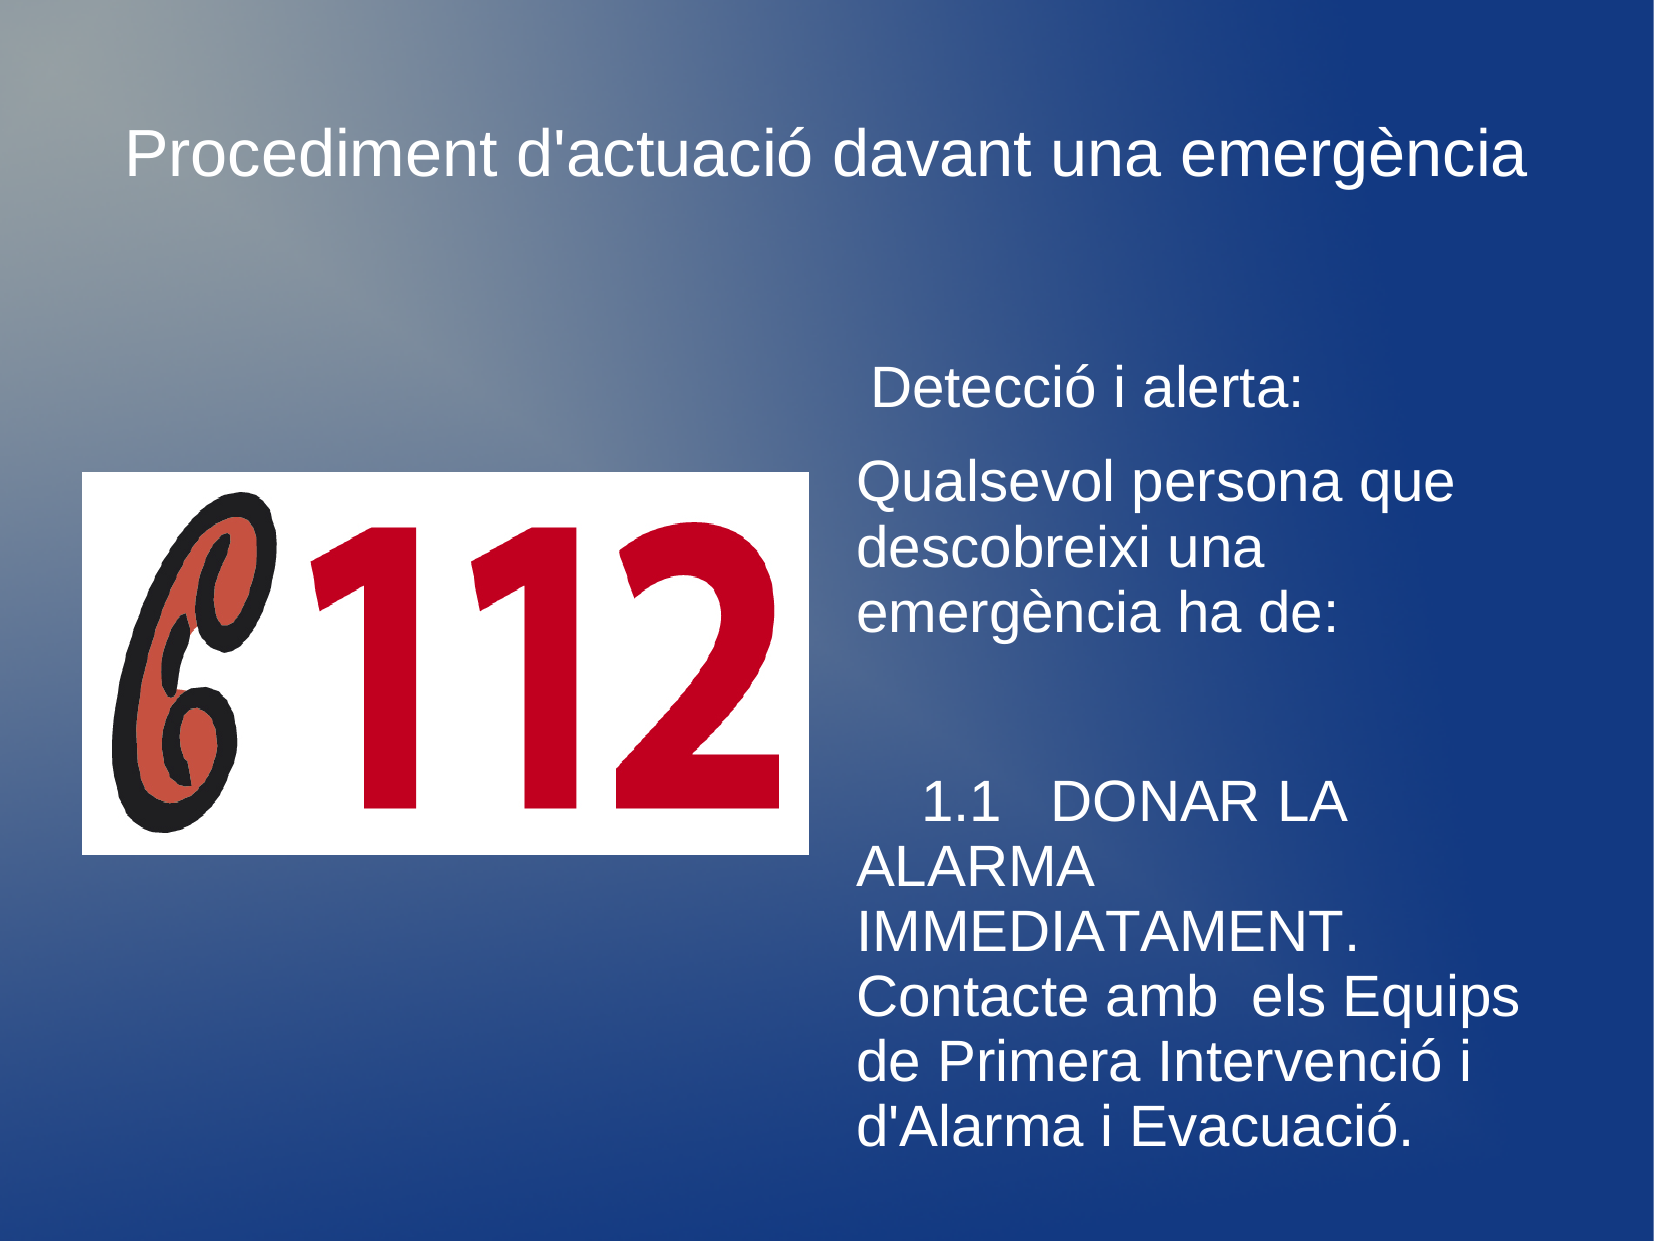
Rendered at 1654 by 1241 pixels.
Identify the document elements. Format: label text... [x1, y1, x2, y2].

picture [0, 0, 1654, 1241]
list Detecció i alerta: Qualsevol persona que descobreixi una emergència ha de: 1.1 DONAR LA ALARMA IMMEDIATAMENT. Contacte amb els Equips de Primera Intervenció i d'Alarma i Evacuació. image [856, 88, 1579, 1241]
title Procediment d'actuació davant una emergència [82, 49, 1571, 257]
